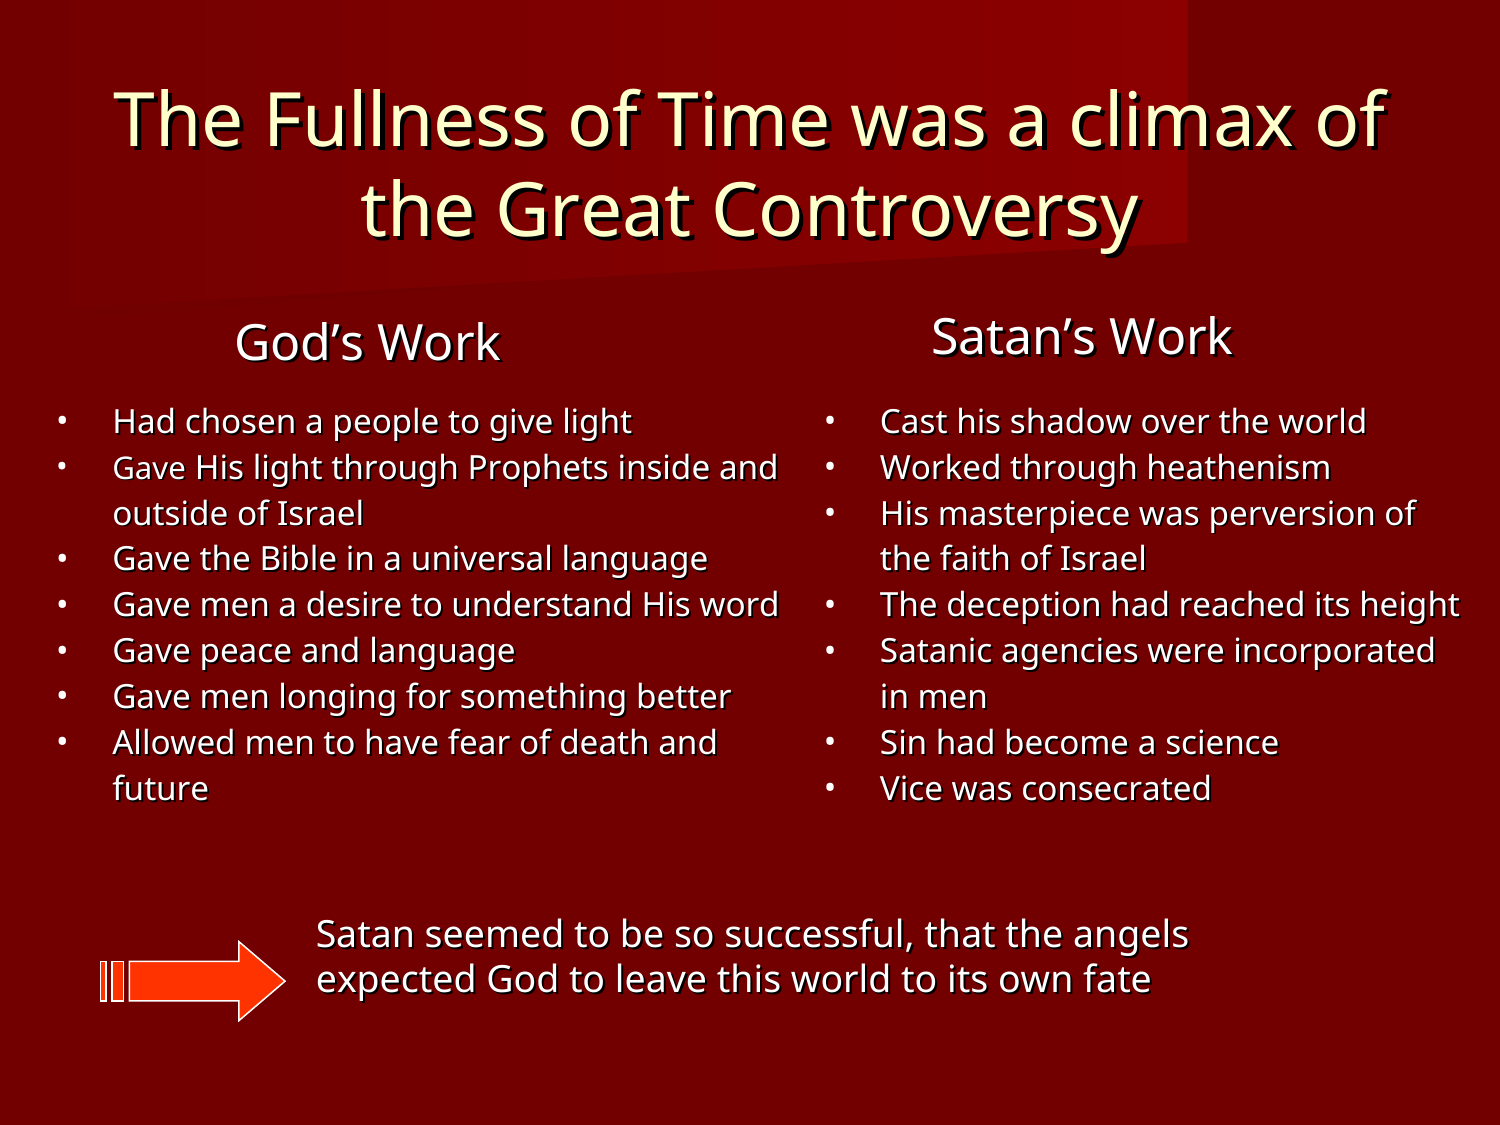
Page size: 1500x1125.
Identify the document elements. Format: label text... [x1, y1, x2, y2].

text_box Satan seemed to be so successful, that the angels expected God to leave this world to its own fate [301, 902, 1235, 1008]
text_box Satan’s Work [857, 296, 1308, 373]
title The Fullness of Time was a climax of the Great Controversy [75, 63, 1426, 260]
text_box God’s Work [165, 302, 571, 378]
text_box [129, 941, 286, 1021]
text_box Cast his shadow over the world Worked through heathenism His masterpiece was perversion of the faith of Israel The deception had reached its height Satanic agencies were incorporated in men Sin had become a science Vice was consecrated [810, 386, 1483, 815]
text_box [101, 961, 106, 1001]
text_box Had chosen a people to give light Gave His light through Prophets inside and outside of Israel Gave the Bible in a universal language Gave men a desire to understand His word Gave peace and language Gave men longing for something better Allowed men to have fear of death and future [41, 386, 810, 815]
text_box [112, 961, 124, 1001]
